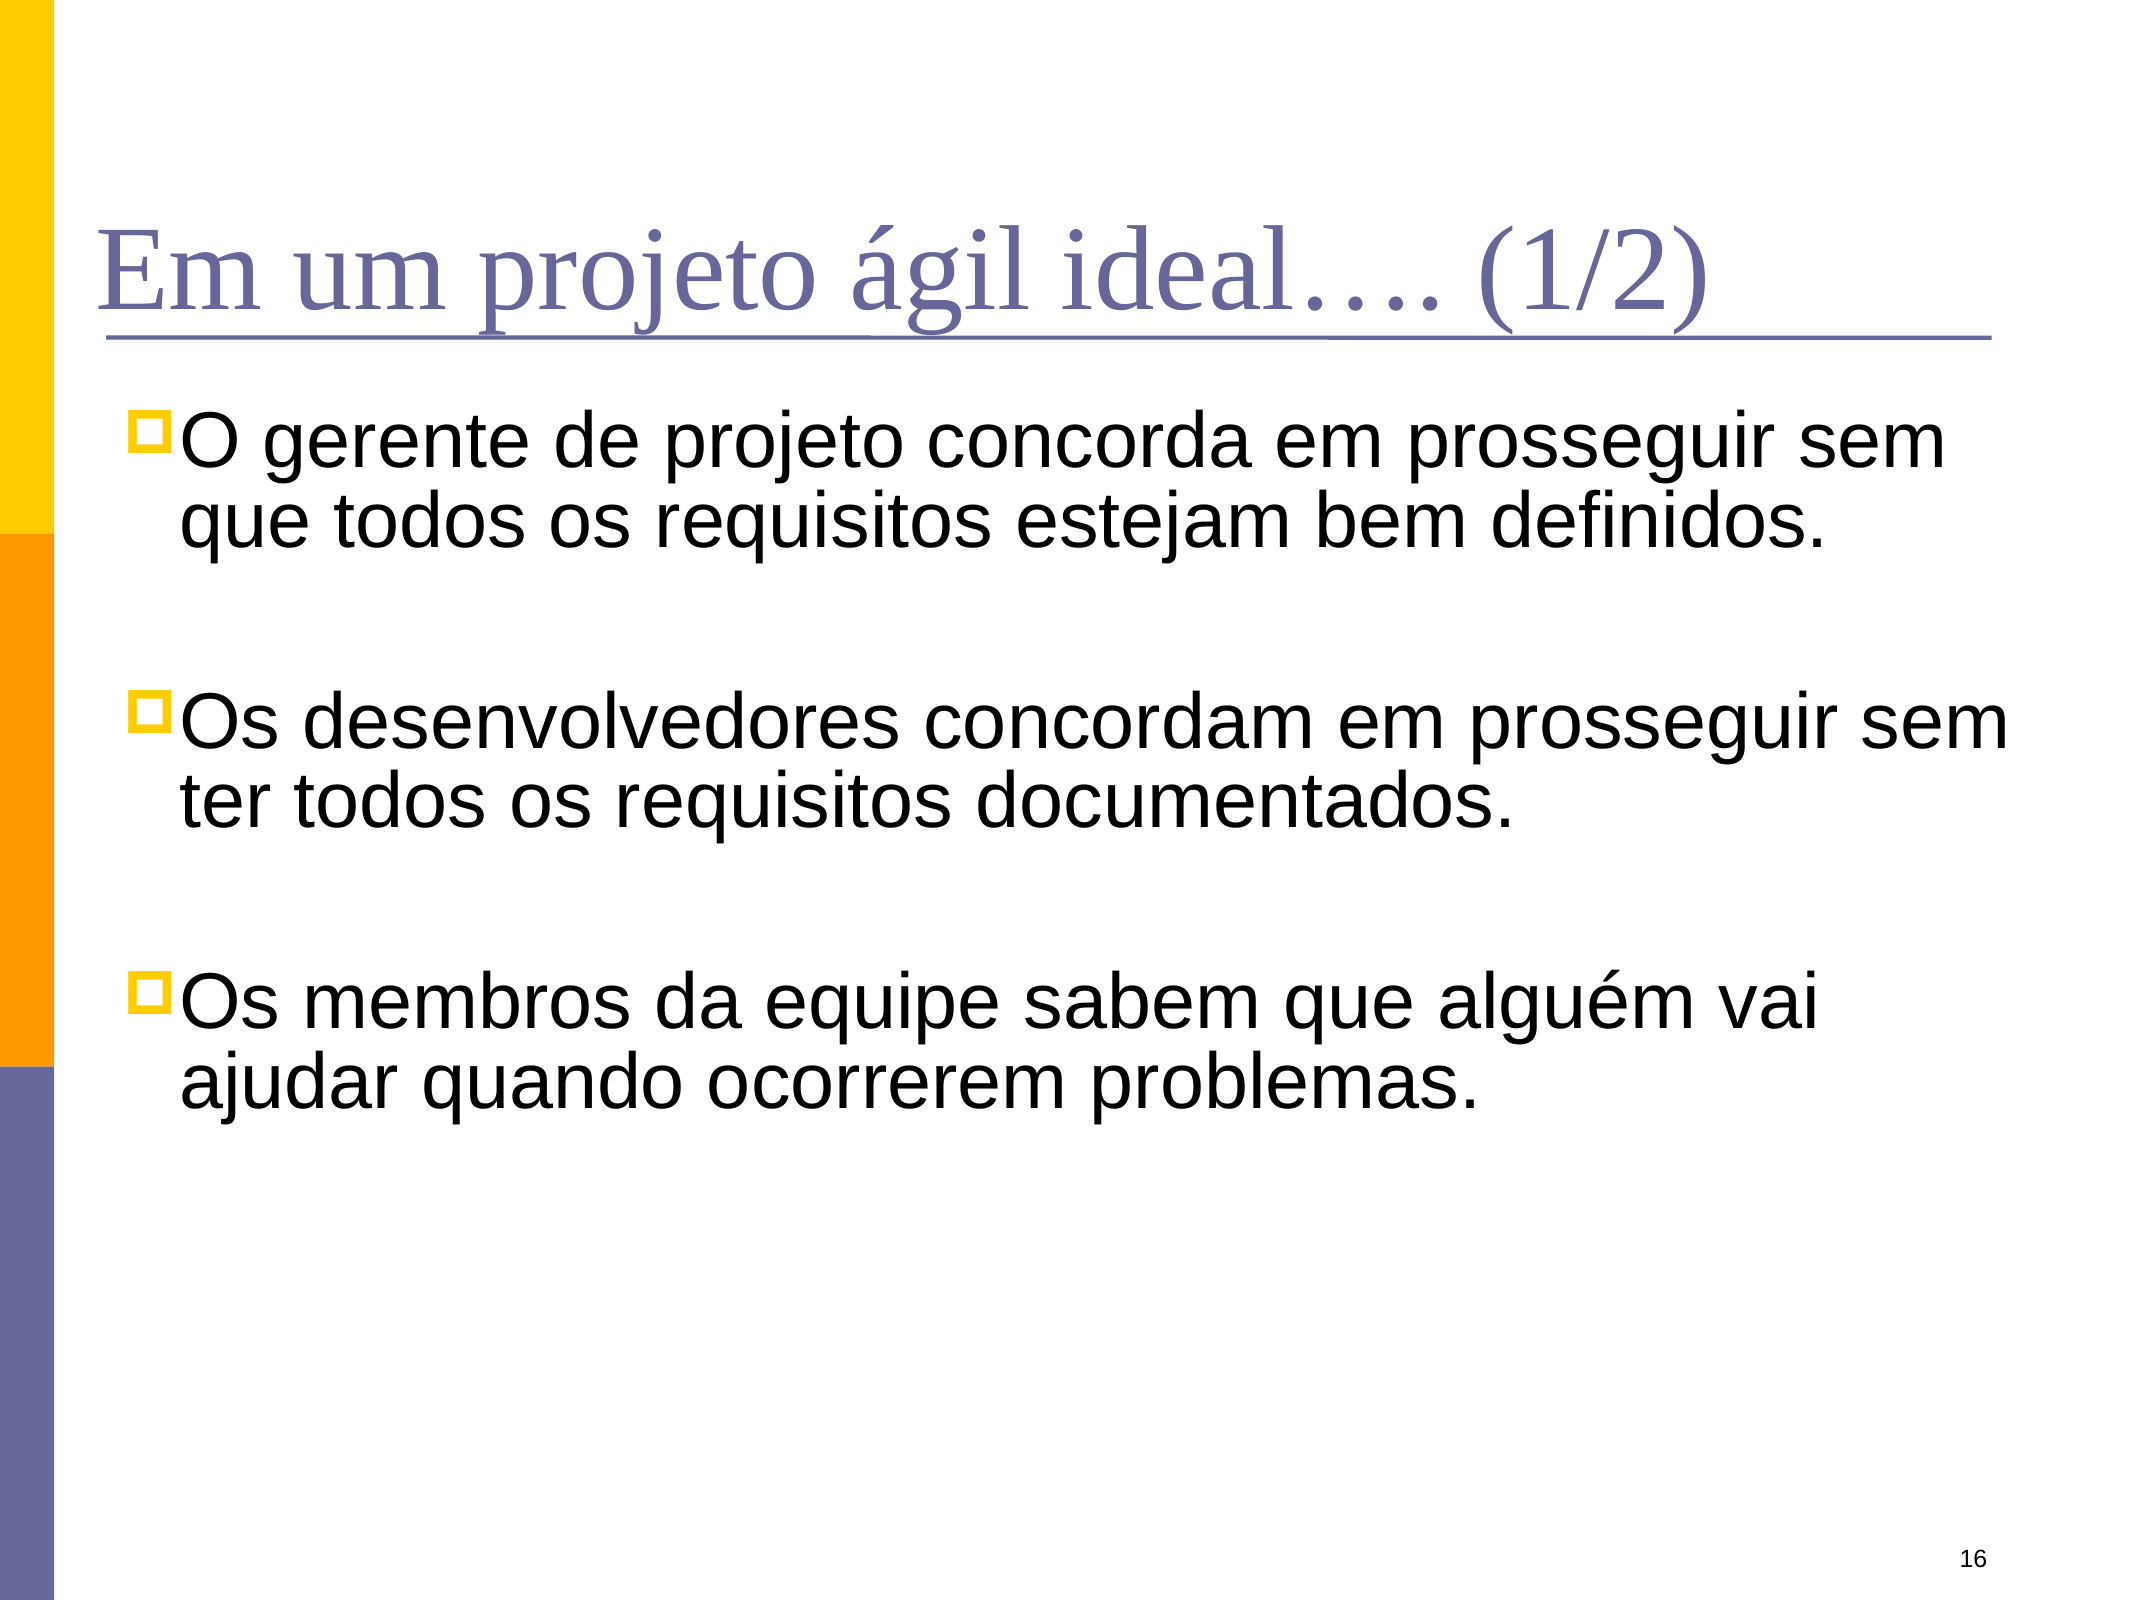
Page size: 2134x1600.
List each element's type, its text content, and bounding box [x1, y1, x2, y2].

text_box [0, 0, 55, 1600]
title Em um projeto ágil ideal…. (1/2) [77, 41, 1998, 344]
list O gerente de projeto concorda em prosseguir sem que todos os requisitos estejam bem definidos. Os desenvolvedores concordam em prosseguir sem ter todos os requisitos documentados. Os membros da equipe sabem que alguém vai ajudar quando ocorrerem problemas. [110, 395, 2067, 1341]
